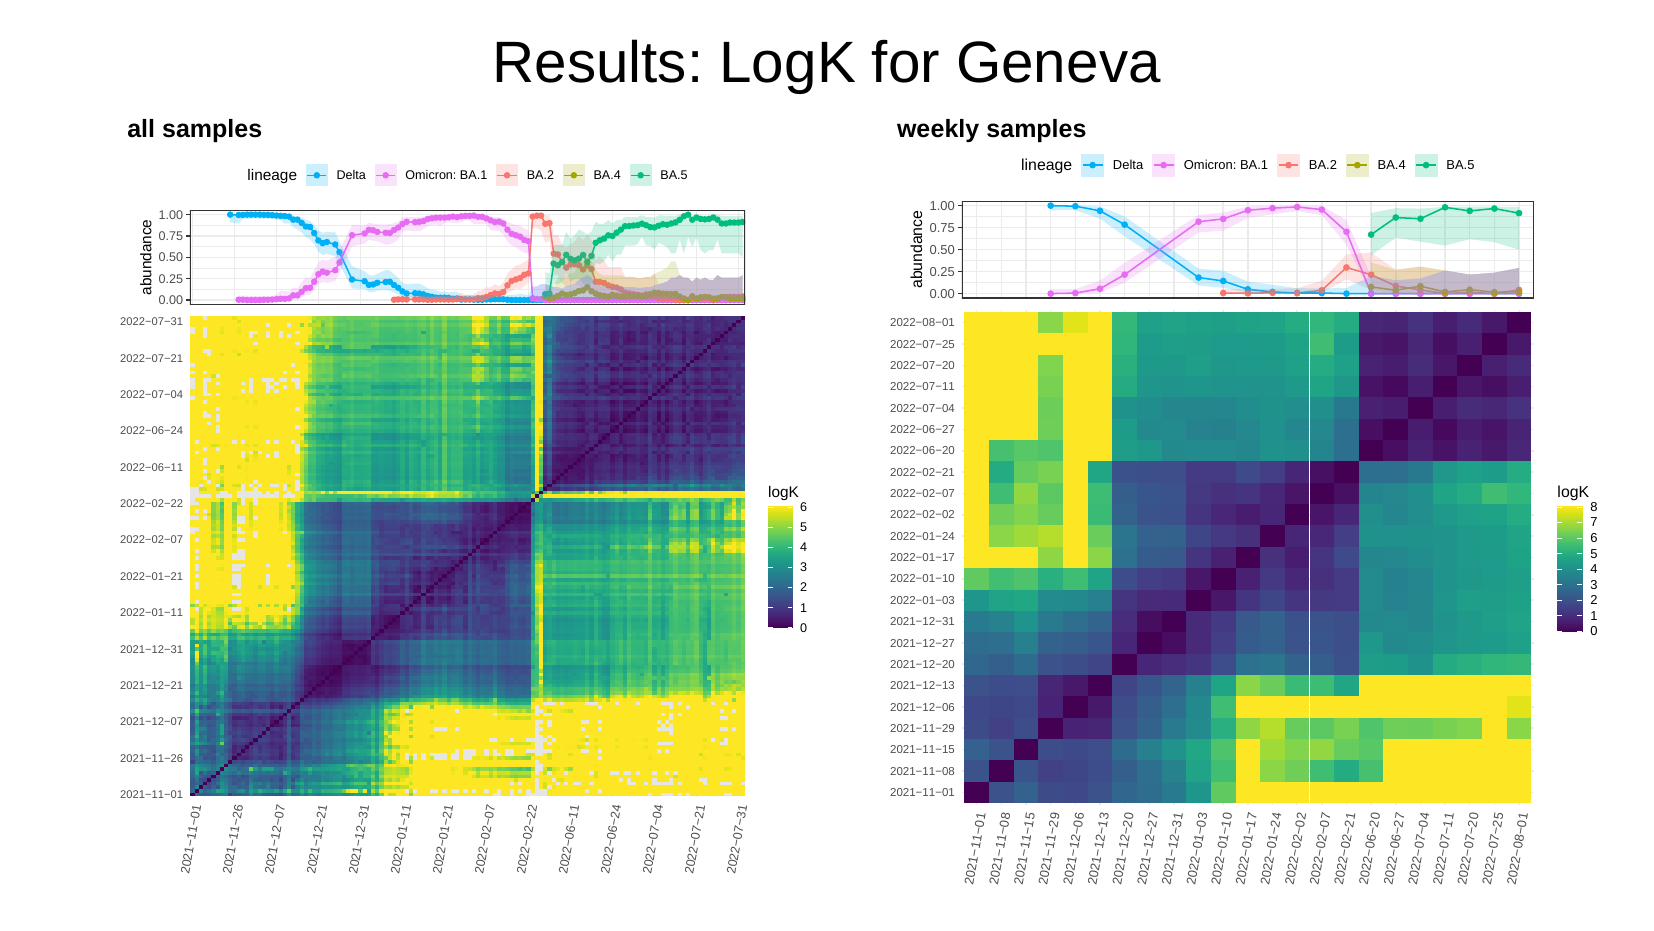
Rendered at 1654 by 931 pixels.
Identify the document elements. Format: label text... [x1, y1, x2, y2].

text_box all samples [112, 107, 542, 164]
text_box weekly samples [882, 107, 1367, 164]
title Results: LogK for Geneva [82, 7, 1571, 116]
picture [112, 136, 822, 884]
picture [882, 124, 1613, 894]
